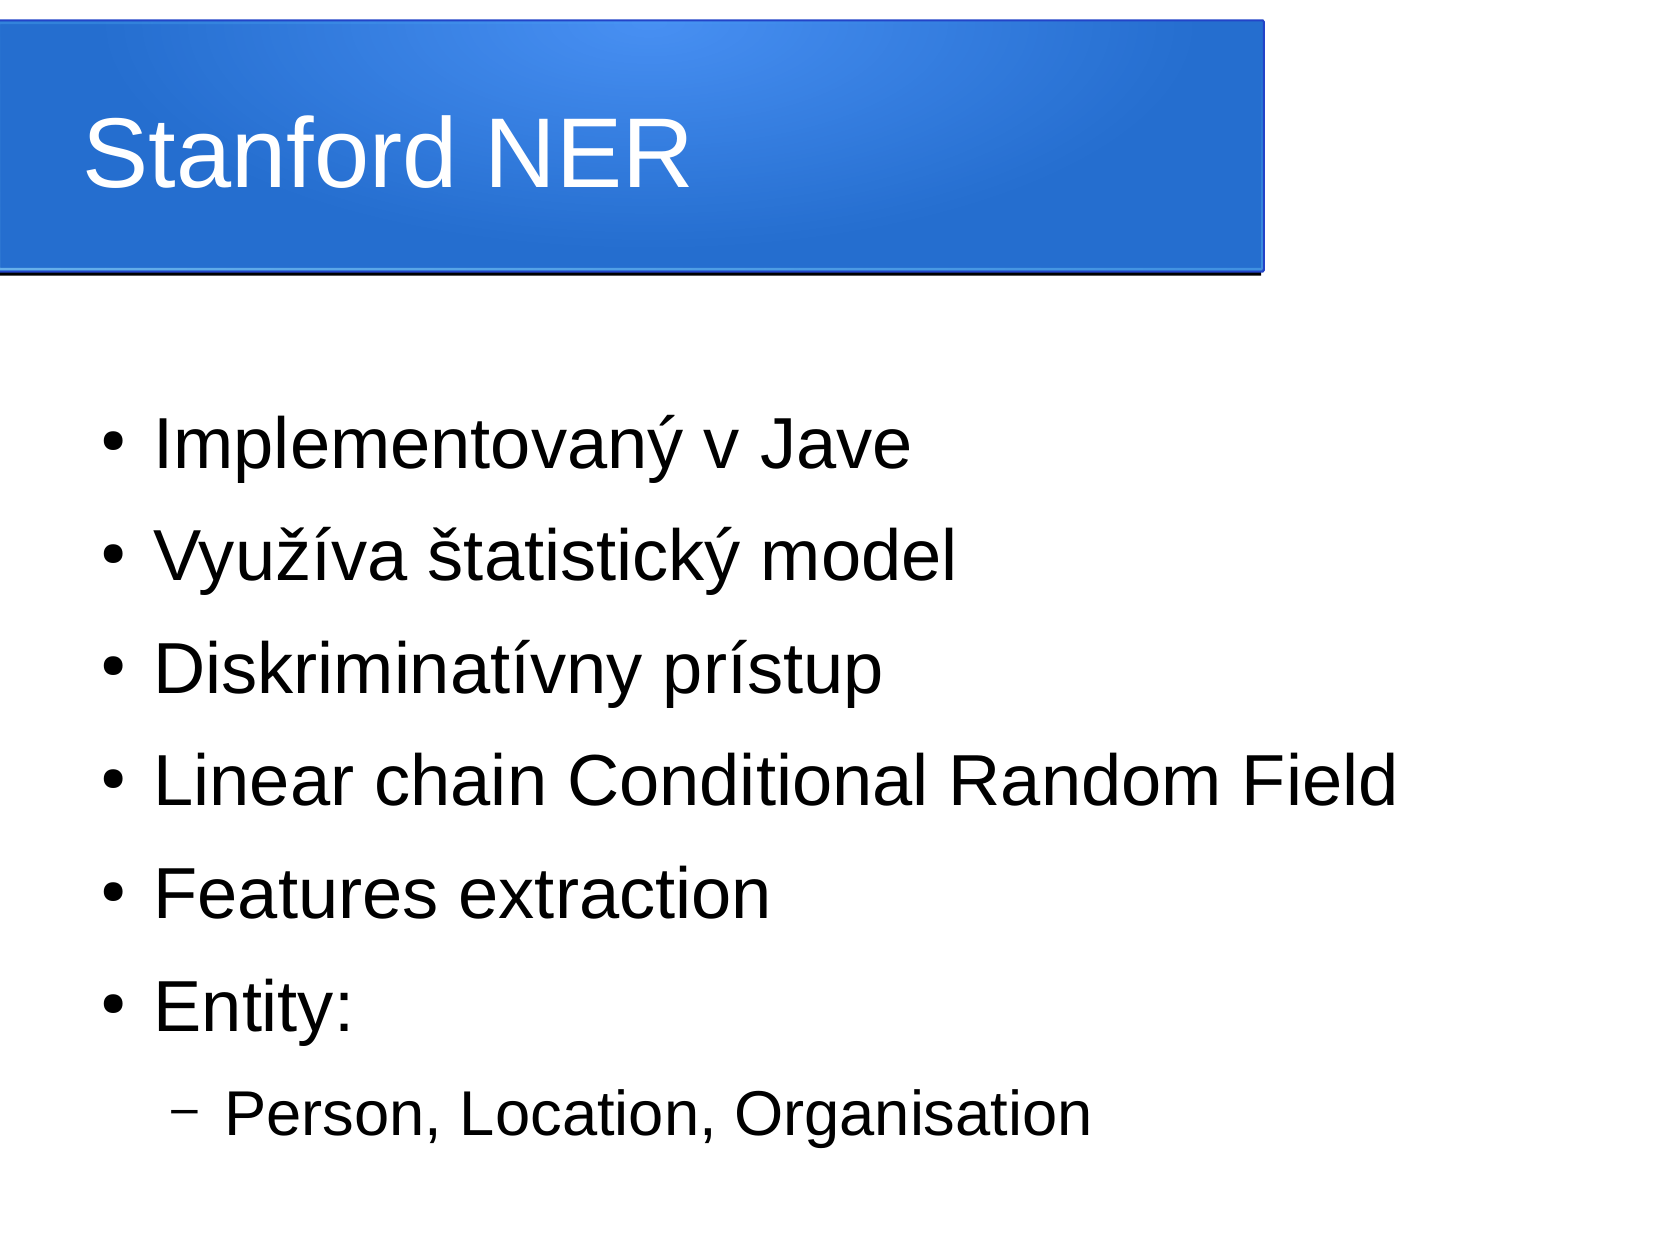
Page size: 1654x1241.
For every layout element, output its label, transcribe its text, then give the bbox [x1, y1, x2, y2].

list Implementovaný v Jave Využíva štatistický model Diskriminatívny prístup Linear chain Conditional Random Field Features extraction Entity: Person, Location, Organisation [82, 290, 1538, 1193]
title Stanford NER [82, 49, 1250, 257]
